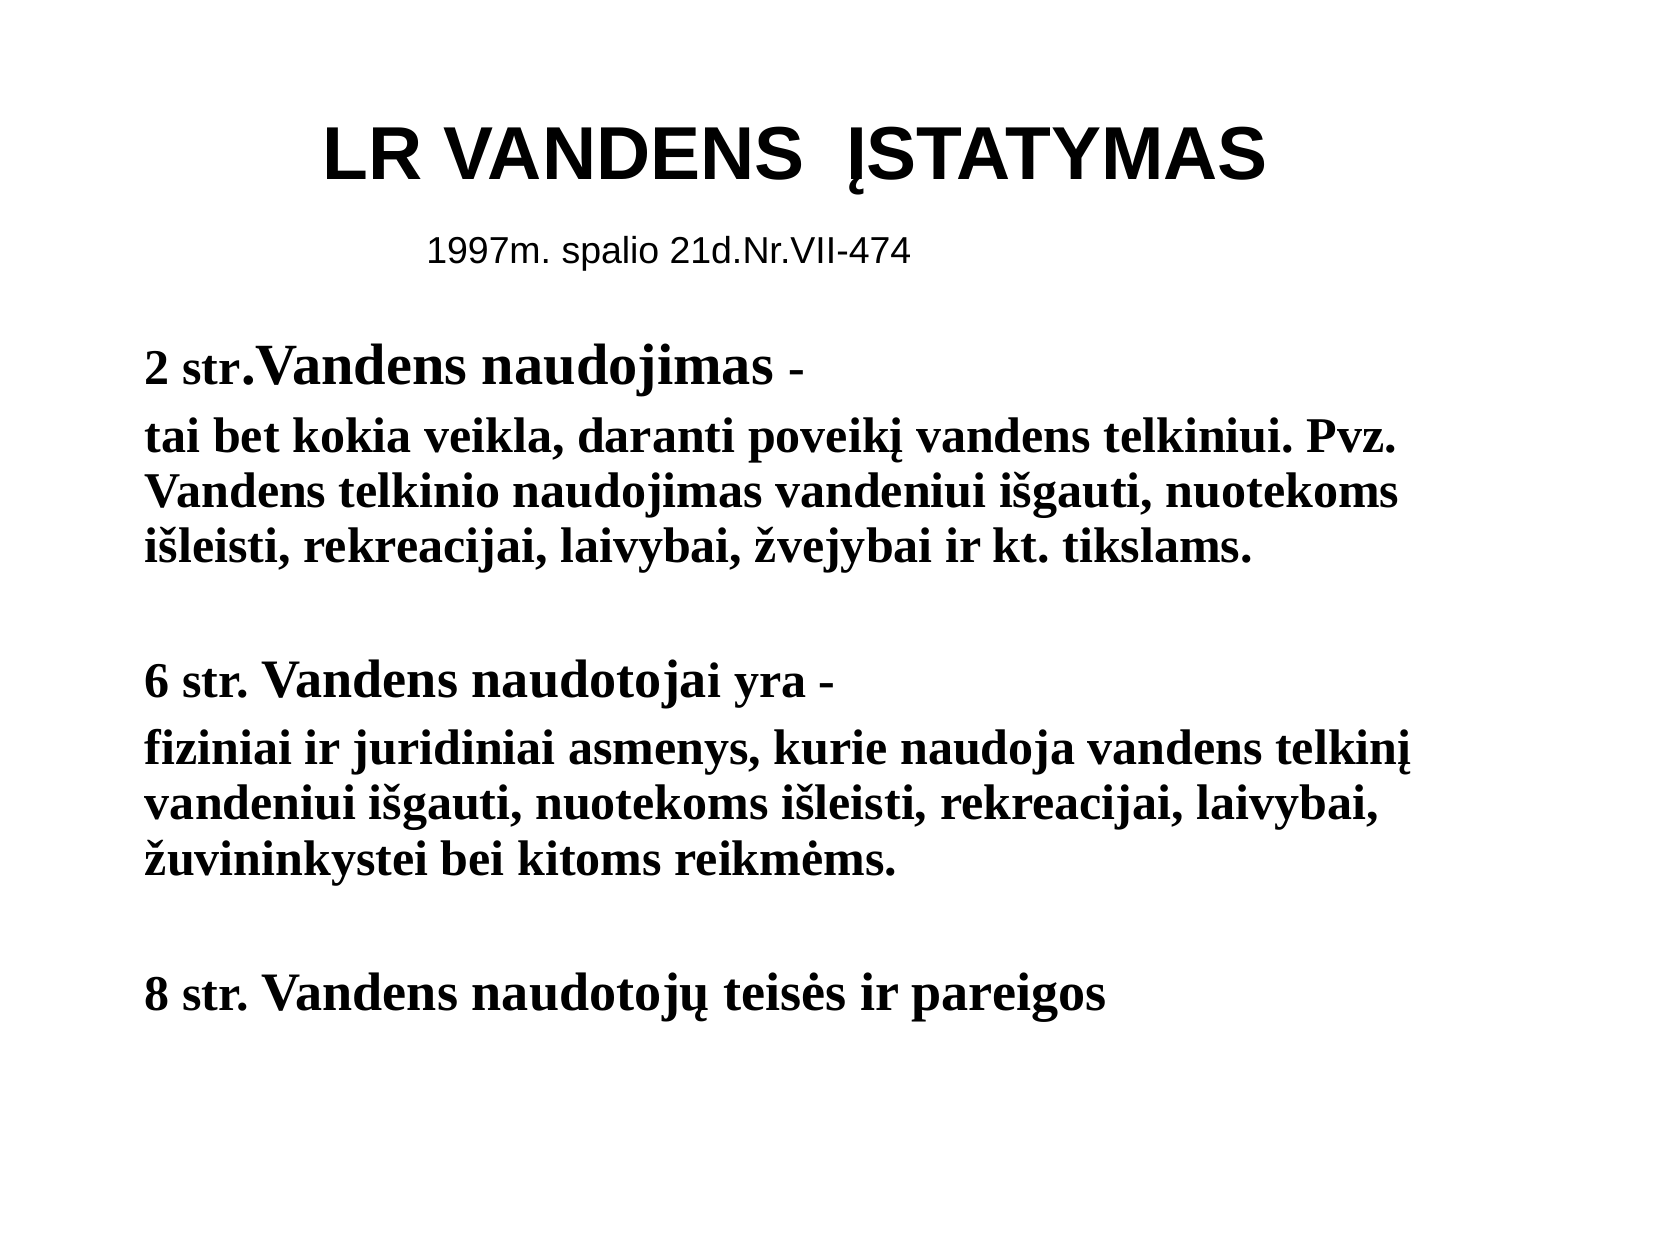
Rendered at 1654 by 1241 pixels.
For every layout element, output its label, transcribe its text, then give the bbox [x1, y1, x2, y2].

text_box 2 str.Vandens naudojimas - tai bet kokia veikla, daranti poveikį vandens telkiniui. Pvz. Vandens telkinio naudojimas vandeniui išgauti, nuotekoms išleisti, rekreacijai, laivybai, žvejybai ir kt. tikslams. 6 str. Vandens naudotojai yra - fiziniai ir juridiniai asmenys, kurie naudoja vandens telkinį vandeniui išgauti, nuotekoms išleisti, rekreacijai, laivybai, žuvininkystei bei kitoms reikmėms. 8 str. Vandens naudotojų teisės ir pareigos [130, 325, 1563, 1117]
title LR VANDENS ĮSTATYMAS 1997m. spalio 21d.Nr.VII-474 [115, 97, 1595, 293]
